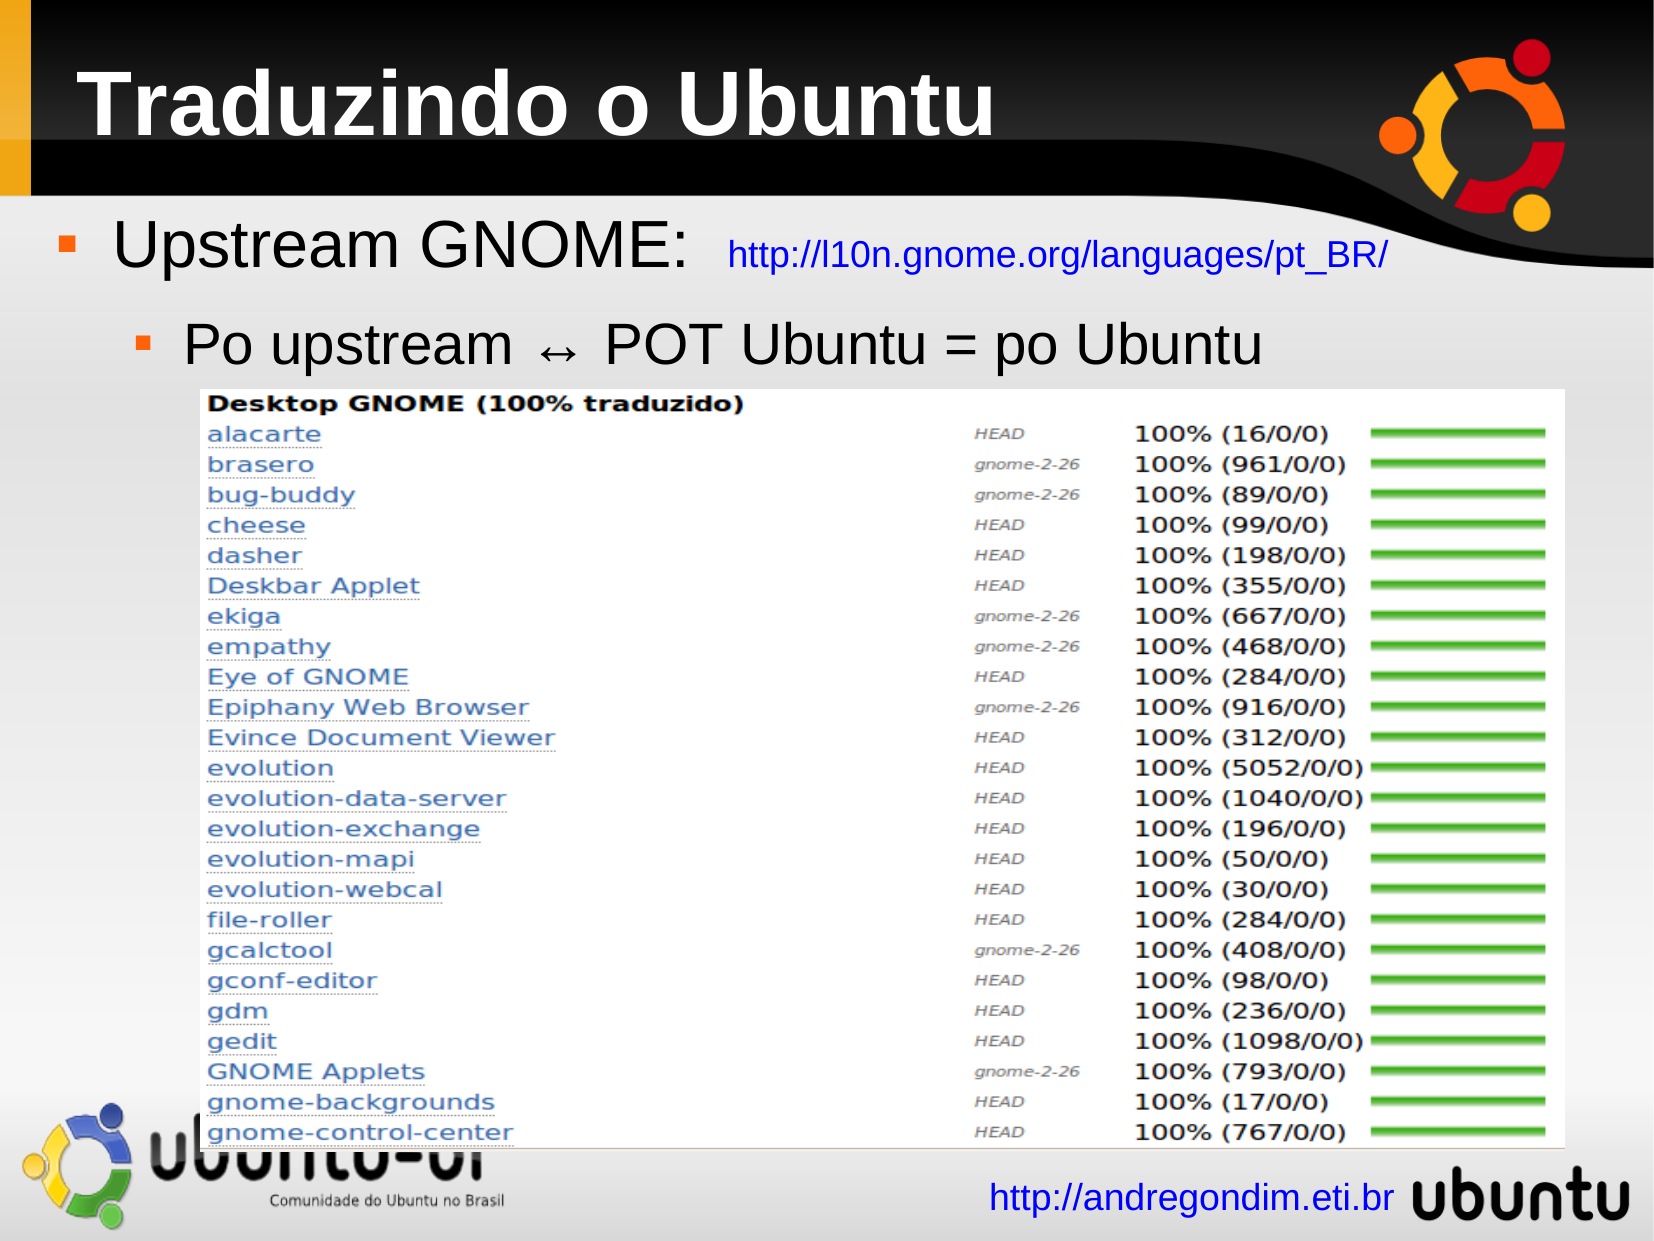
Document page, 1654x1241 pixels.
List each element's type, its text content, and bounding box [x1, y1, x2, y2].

list Upstream GNOME: http://l10n.gnome.org/languages/pt_BR/ Po upstream ↔ POT Ubuntu = po Ubuntu [41, 207, 1530, 466]
picture [0, 0, 1654, 1241]
title Traduzindo o Ubuntu [76, 7, 1565, 200]
